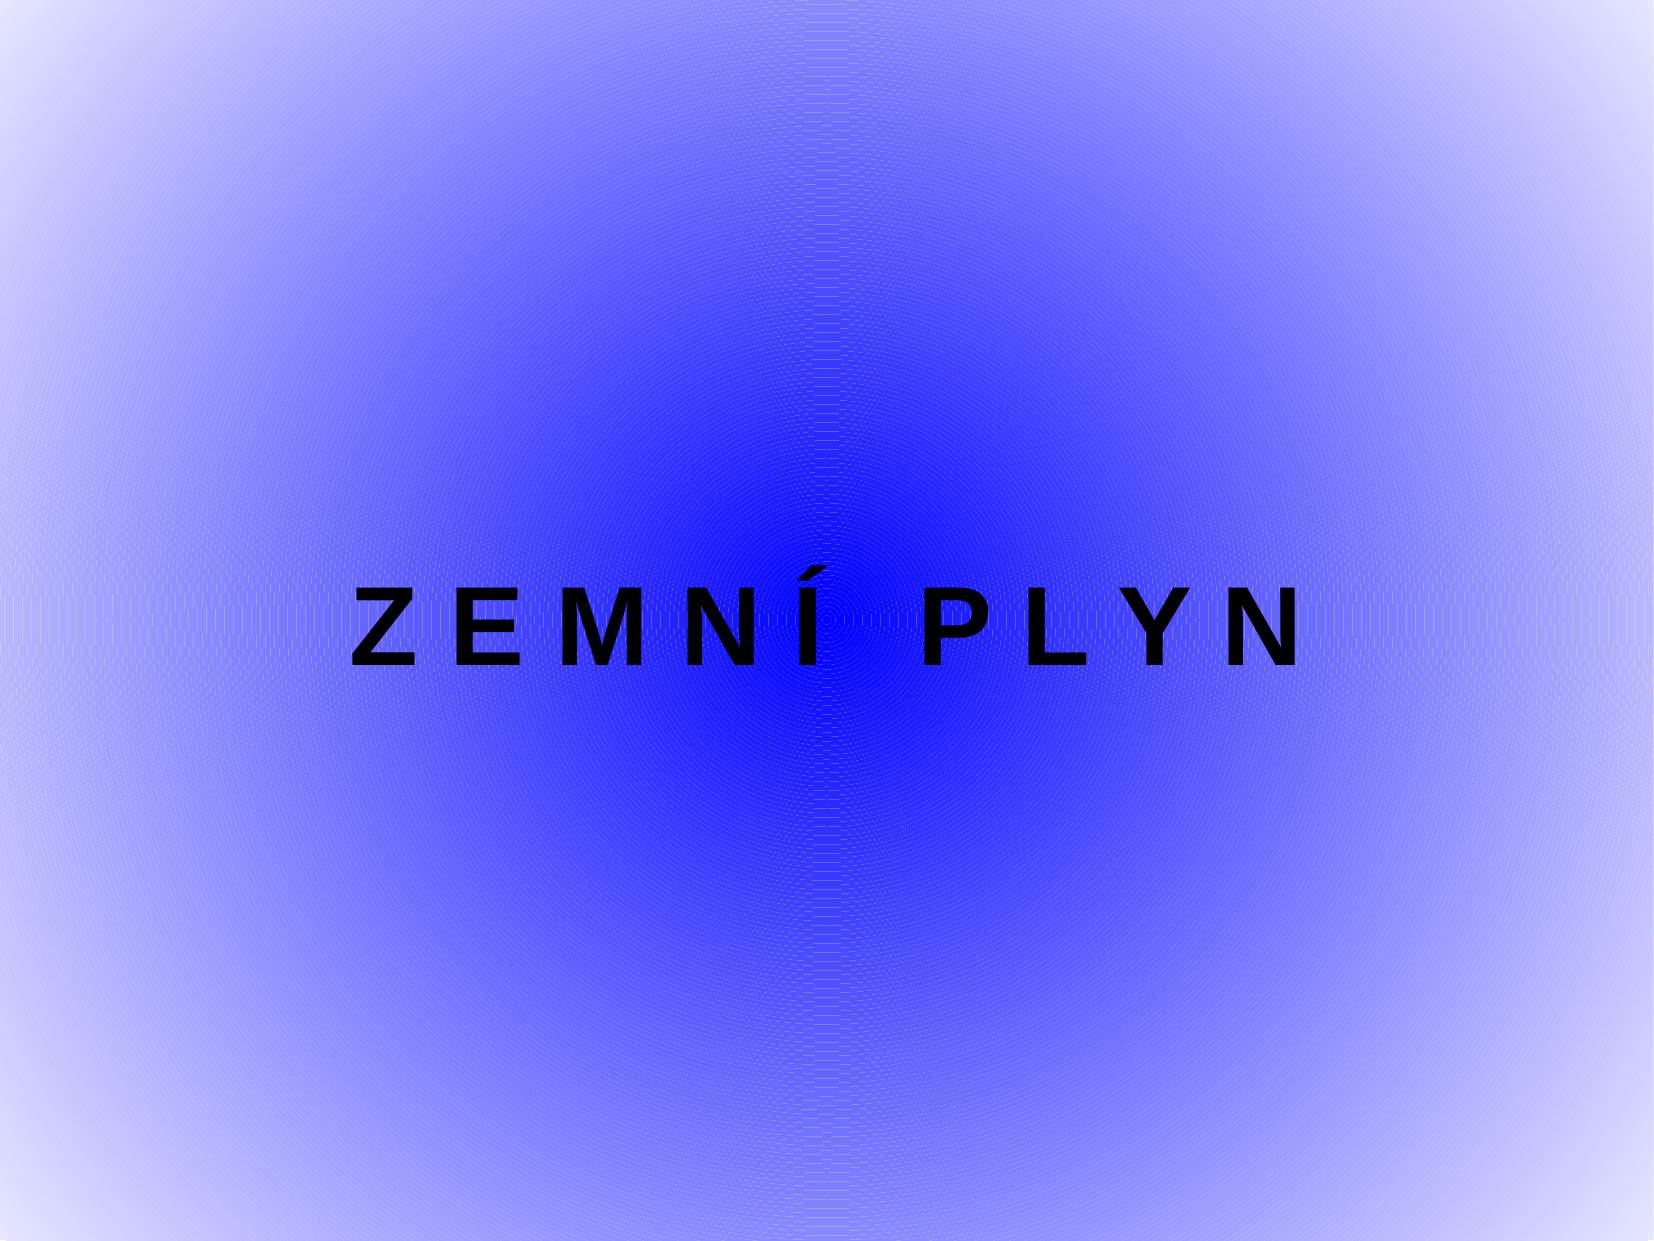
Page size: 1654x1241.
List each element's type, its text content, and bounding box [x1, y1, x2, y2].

subtitle Z E M N Í P L Y N [82, 210, 1571, 1030]
